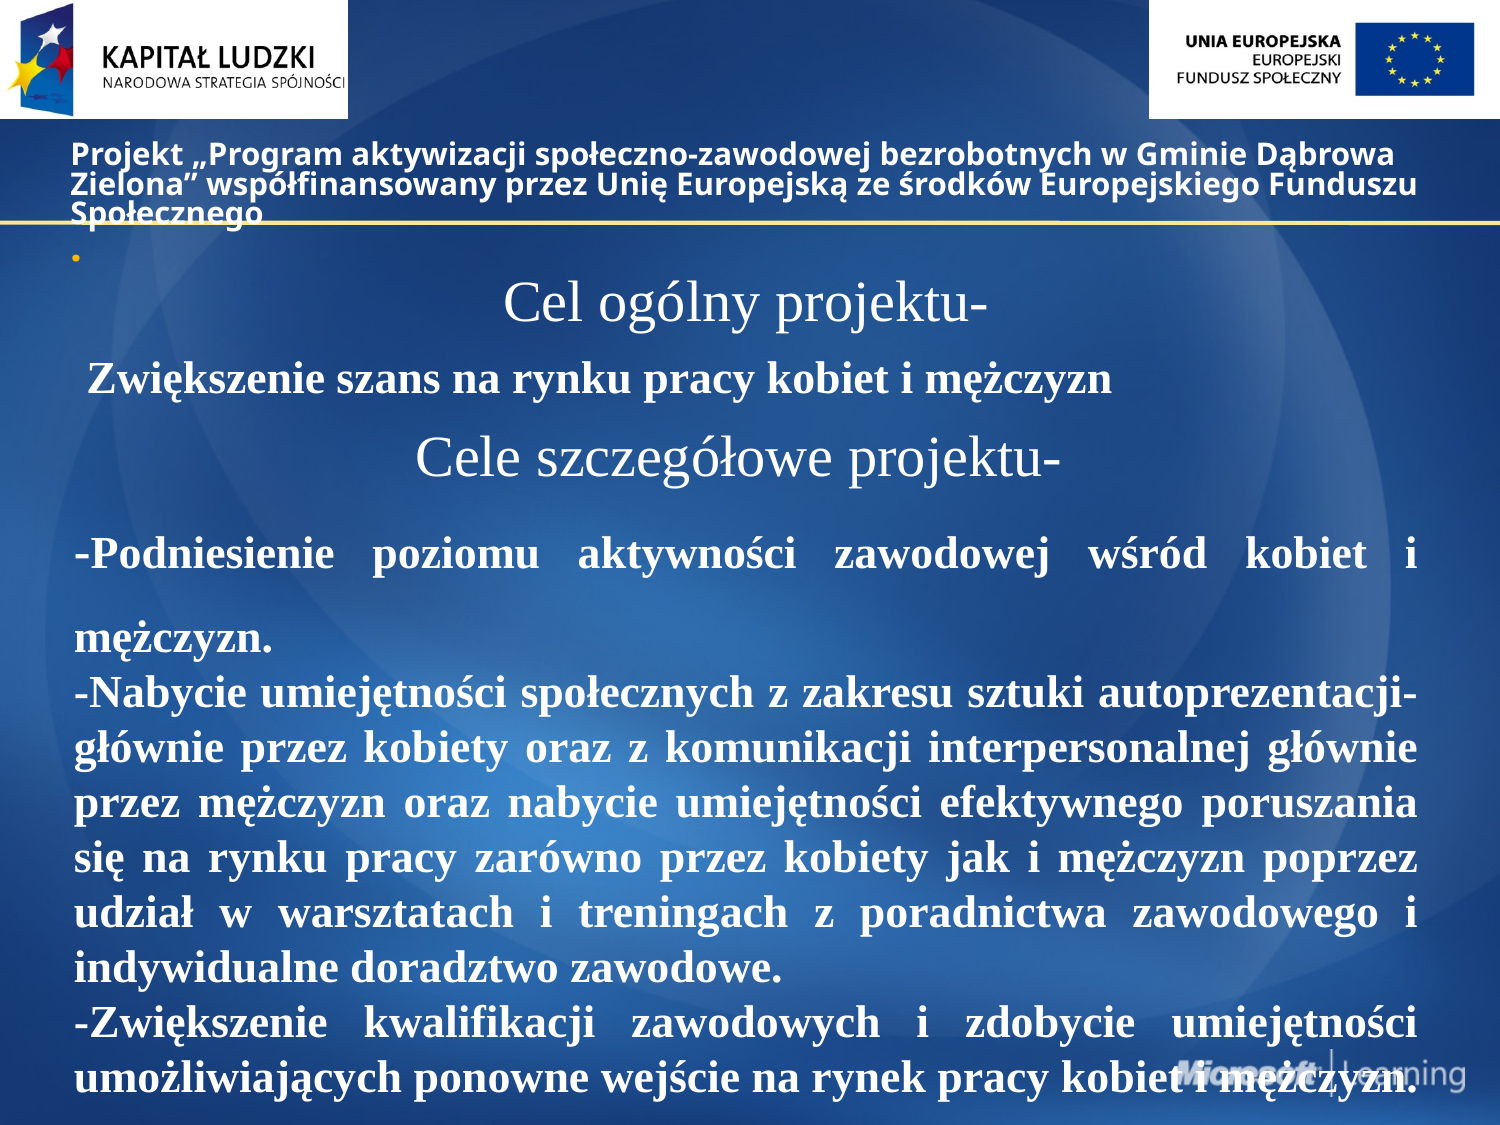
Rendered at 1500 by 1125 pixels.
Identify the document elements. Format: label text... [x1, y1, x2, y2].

text_box Cel ogólny projektu- Zwiększenie szans na rynku pracy kobiet i mężczyzn Cele szczegółowe projektu- -Podniesienie poziomu aktywności zawodowej wśród kobiet i mężczyzn. -Nabycie umiejętności społecznych z zakresu sztuki autoprezentacji-głównie przez kobiety oraz z komunikacji interpersonalnej głównie przez mężczyzn oraz nabycie umiejętności efektywnego poruszania się na rynku pracy zarówno przez kobiety jak i mężczyzn poprzez udział w warsztatach i treningach z poradnictwa zawodowego i indywidualne doradztwo zawodowe. -Zwiększenie kwalifikacji zawodowych i zdobycie umiejętności umożliwiających ponowne wejście na rynek pracy kobiet i mężczyzn. [59, 265, 1447, 1122]
text_box Projekt „Program aktywizacji społeczno-zawodowej bezrobotnych w Gminie Dąbrowa Zielona” współfinansowany przez Unię Europejską ze środków Europejskiego Funduszu Społecznego . [70, 117, 1475, 295]
picture [1149, 0, 1500, 119]
picture [0, 0, 348, 119]
